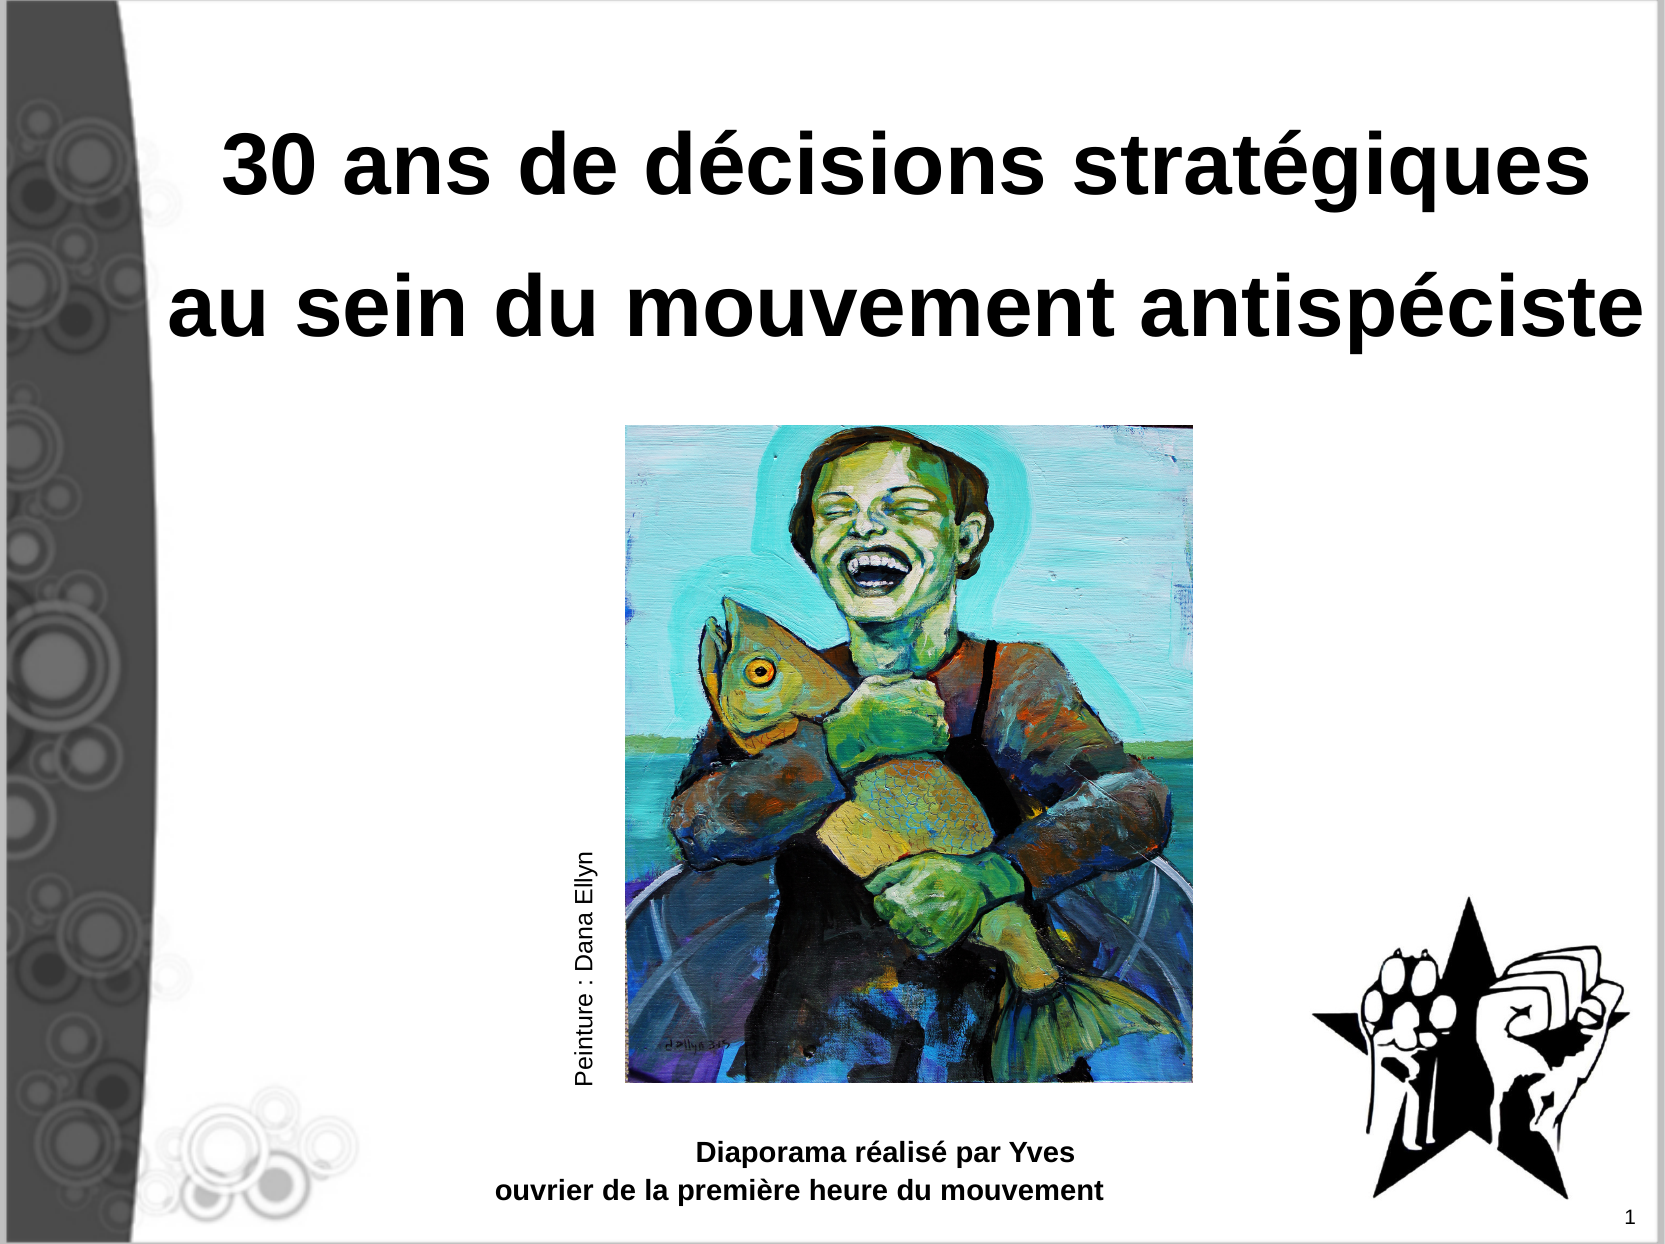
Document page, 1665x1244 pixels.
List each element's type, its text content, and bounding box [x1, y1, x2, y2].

picture [3, 0, 1662, 1244]
subtitle [83, 309, 1582, 1094]
text_box 30 ans de décisions stratégiques au sein du mouvement antispéciste [149, 0, 1665, 363]
text_box 1 [1297, 1195, 1645, 1237]
text_box Diaporama réalisé par Yves [482, 1117, 1289, 1221]
